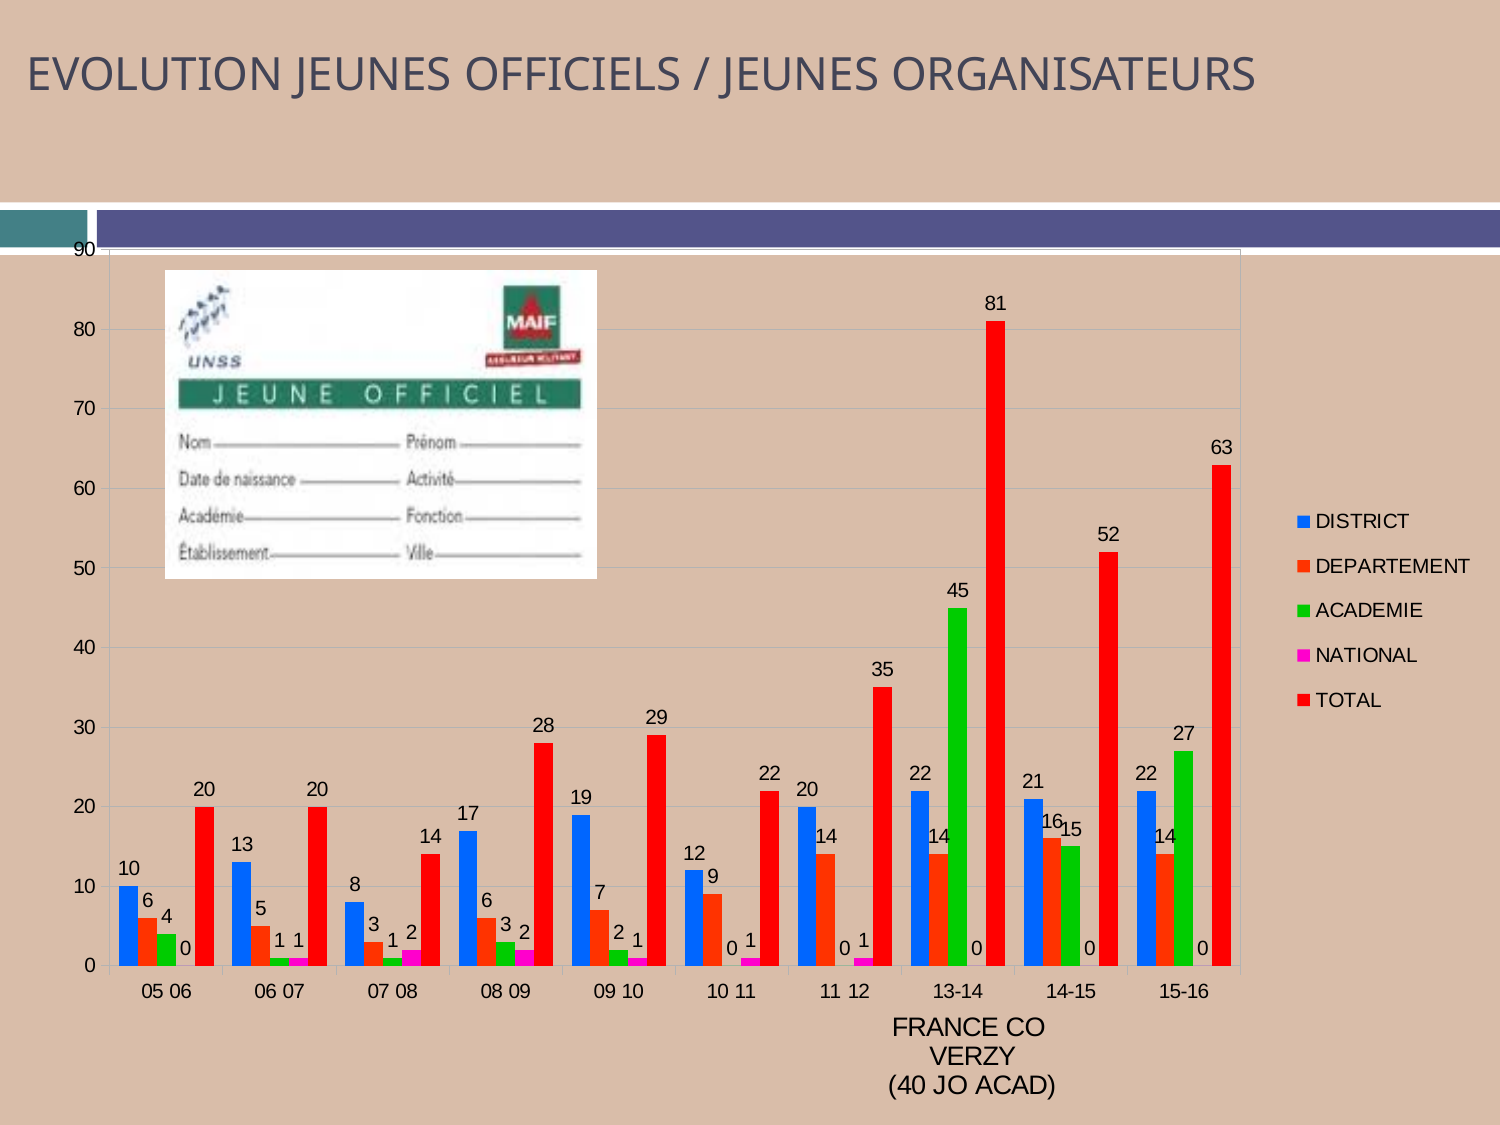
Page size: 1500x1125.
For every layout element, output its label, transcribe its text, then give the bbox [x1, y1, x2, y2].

picture [165, 270, 597, 579]
title EVOLUTION JEUNES OFFICIELS / JEUNES ORGANISATEURS [11, 37, 1500, 200]
chart [17, 209, 1496, 1110]
